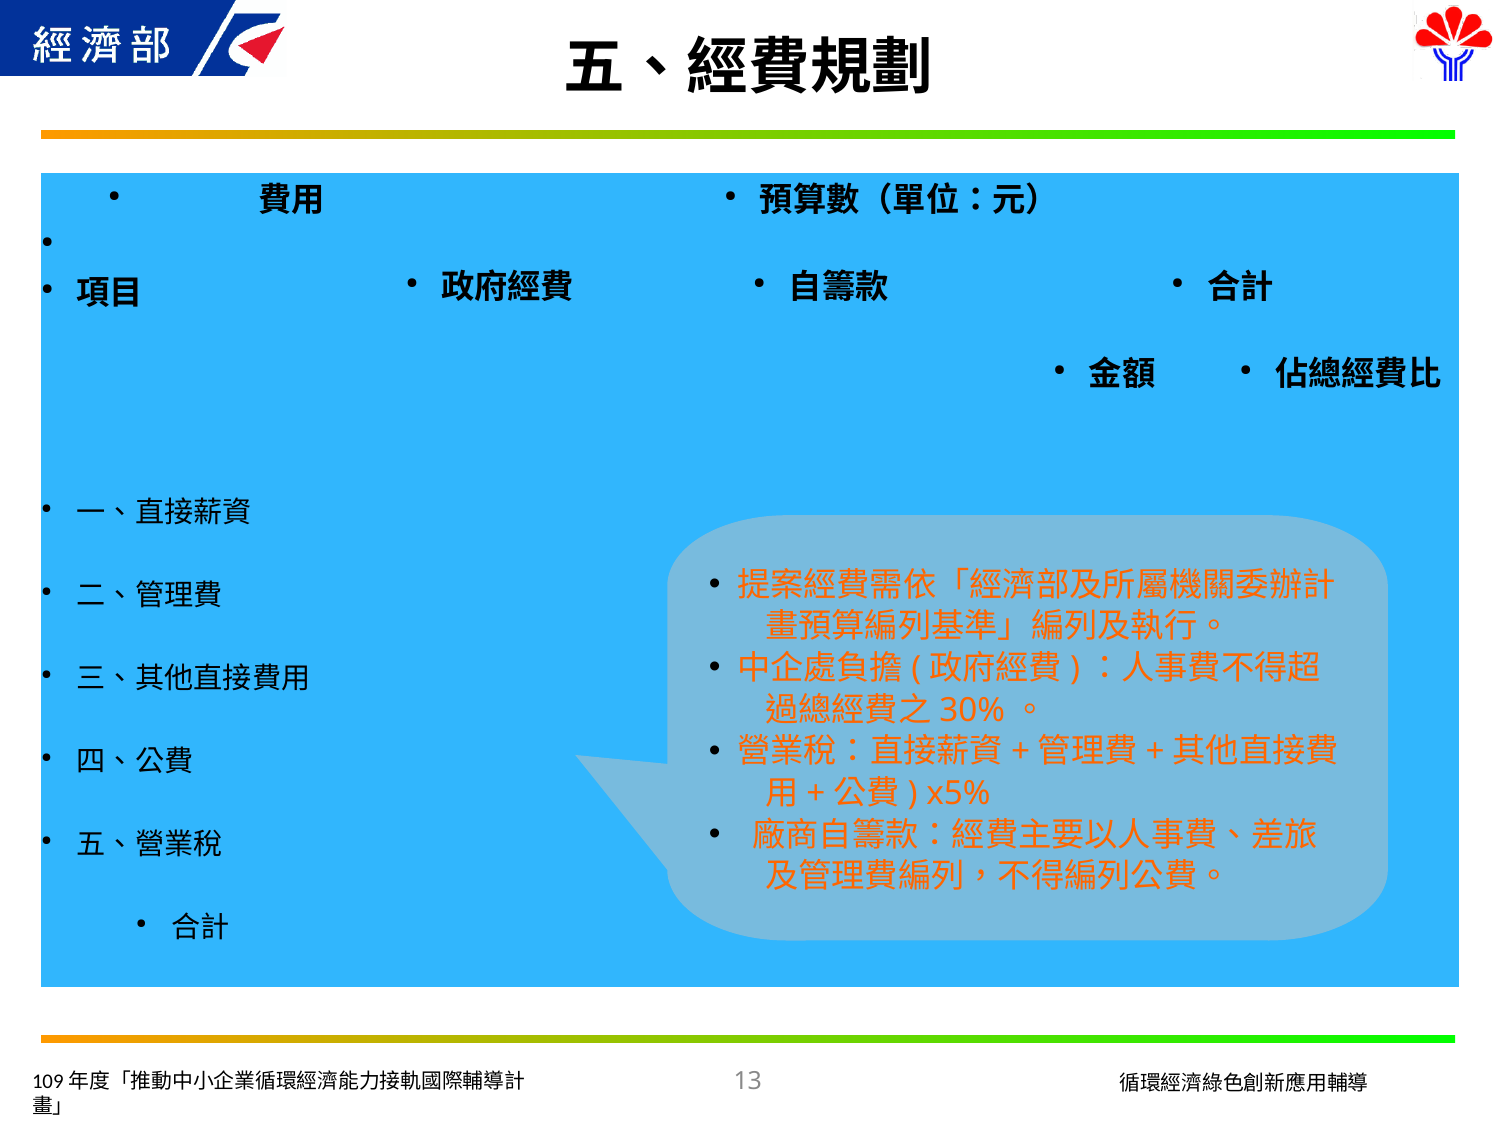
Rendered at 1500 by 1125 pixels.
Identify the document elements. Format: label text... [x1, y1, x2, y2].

table_cell [656, 737, 667, 763]
table_cell 一、直接薪資 [41, 488, 325, 571]
table_cell [1388, 737, 1459, 821]
table_cell 政府經費 [325, 260, 656, 488]
table_cell 自籌款 [656, 260, 986, 488]
table_cell [325, 904, 656, 987]
text_box 提案經費需依「經濟部及所屬機關委辦計畫預算編列基準」編列及執行。 中企處負擔(政府經費)：人事費不得超過總經費之30%。 營業稅：直接薪資+管理費+其他直接費用+公費) x5% 廠商自籌款：經費主要以人事費、差旅及管理費編列，不得編列公費。 [575, 515, 1388, 941]
table_cell [656, 488, 986, 571]
table_cell [656, 858, 681, 904]
table_cell 佔總經費比 [1223, 347, 1459, 488]
table_cell [325, 488, 656, 571]
table_cell 二、管理費 [41, 571, 325, 654]
table_cell 金額 [986, 347, 1223, 488]
table_header 預算數（單位：元） [325, 173, 1459, 260]
table_cell 合計 [986, 260, 1459, 347]
table_cell [1388, 654, 1459, 737]
table_cell [325, 737, 656, 821]
table_cell [656, 904, 986, 987]
table_cell 五、營業稅 [41, 821, 325, 904]
table_cell [1386, 571, 1459, 654]
table_cell [656, 654, 667, 737]
table_cell [1374, 821, 1459, 904]
table_cell [986, 941, 1223, 987]
table_cell [1223, 488, 1459, 571]
title 五、經費規劃 [0, 19, 1497, 109]
table_cell 四、公費 [41, 737, 325, 821]
text_box 13 [572, 1051, 923, 1112]
table_cell [986, 488, 1223, 515]
table_header 費用 項目 [41, 173, 325, 488]
table_cell [656, 571, 669, 654]
table_cell [325, 654, 656, 737]
table_cell 合計 [41, 904, 325, 987]
table_cell [1223, 904, 1459, 987]
table_cell 三、其他直接費用 [41, 654, 325, 737]
table_cell [325, 821, 656, 904]
table_cell [325, 571, 656, 654]
